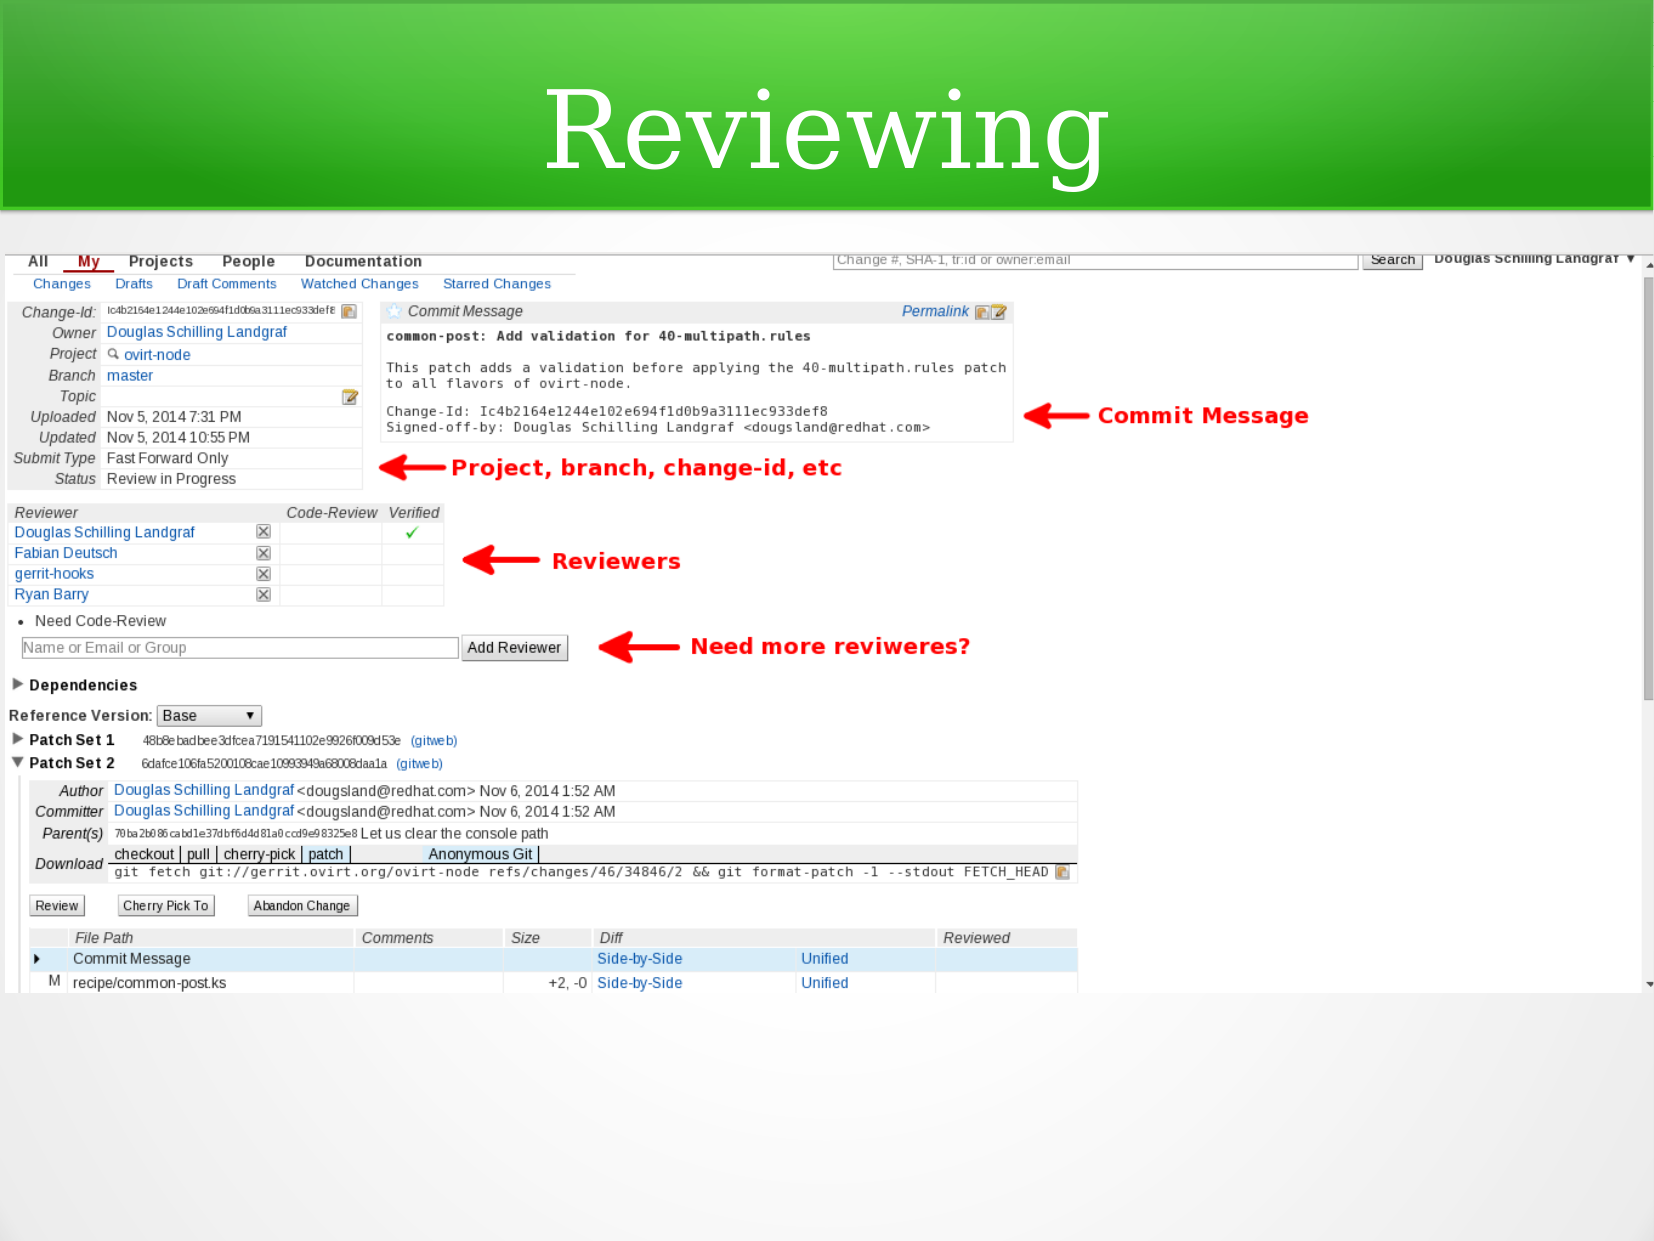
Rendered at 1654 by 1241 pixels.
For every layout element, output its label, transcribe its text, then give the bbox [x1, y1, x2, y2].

title Reviewing [82, 37, 1571, 226]
picture [5, 252, 1654, 993]
